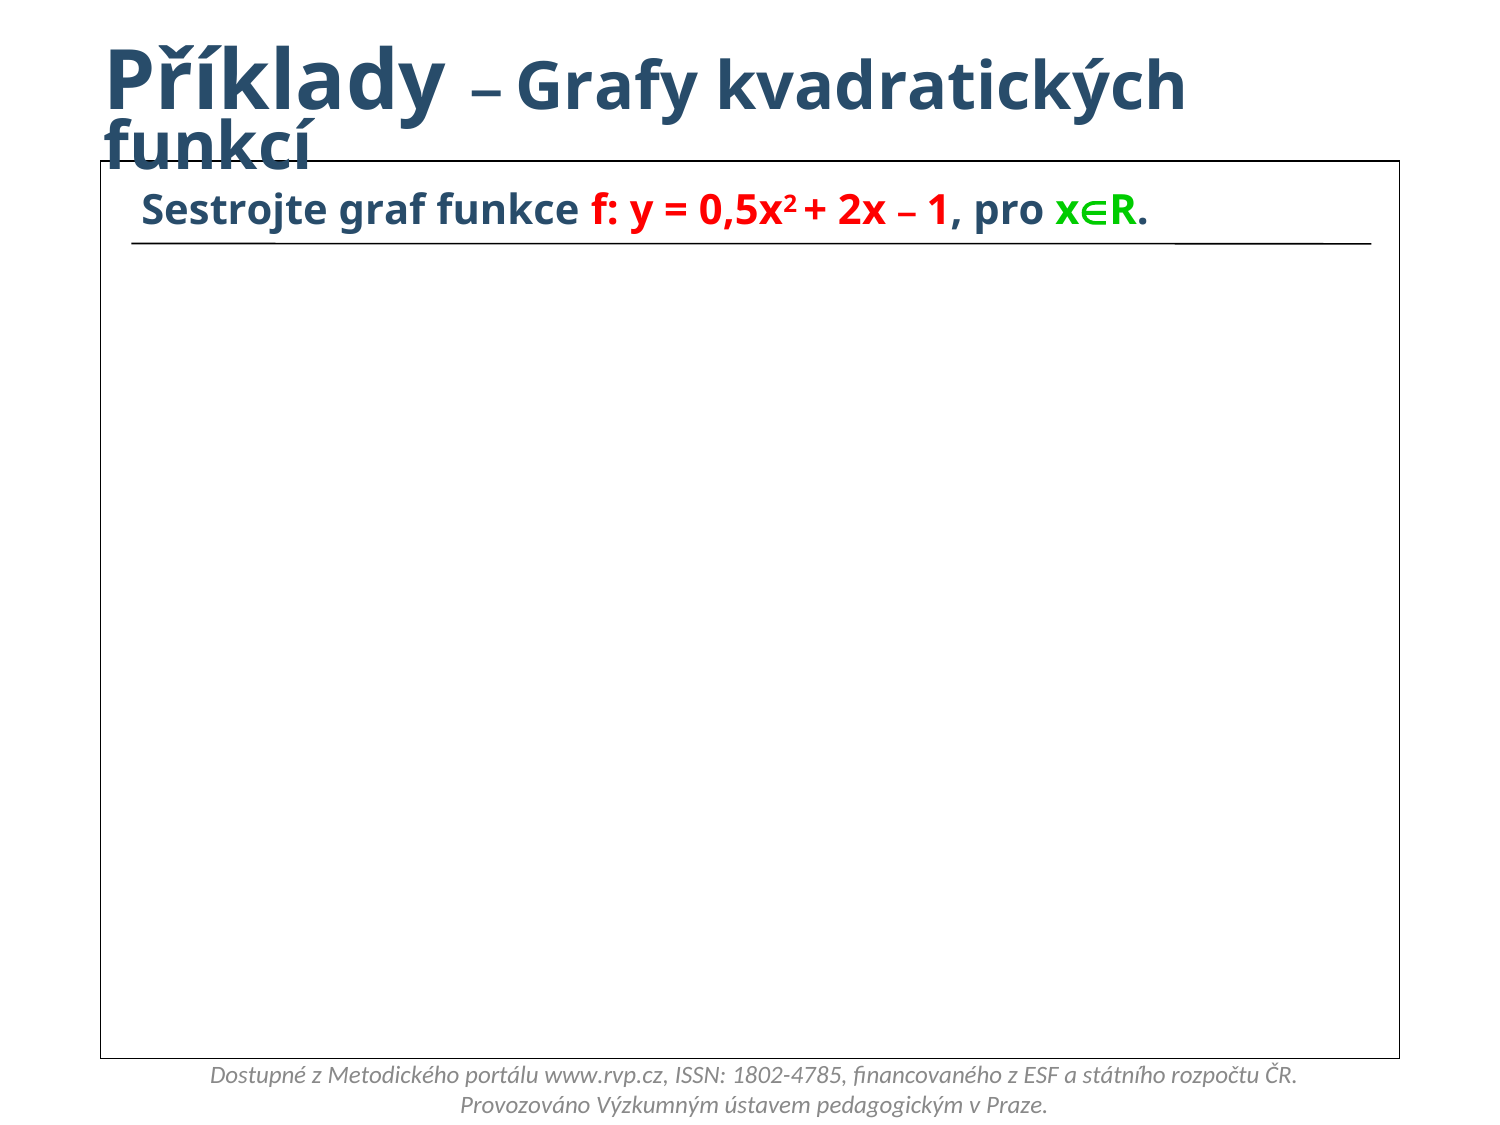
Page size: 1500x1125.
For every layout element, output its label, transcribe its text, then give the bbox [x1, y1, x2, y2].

text_box Sestrojte graf funkce f: y = 0,5x2 + 2x – 1, pro xR. [126, 160, 1367, 256]
title Příklady – Grafy kvadratických funkcí [88, 39, 1414, 190]
text_box [100, 190, 1400, 1059]
